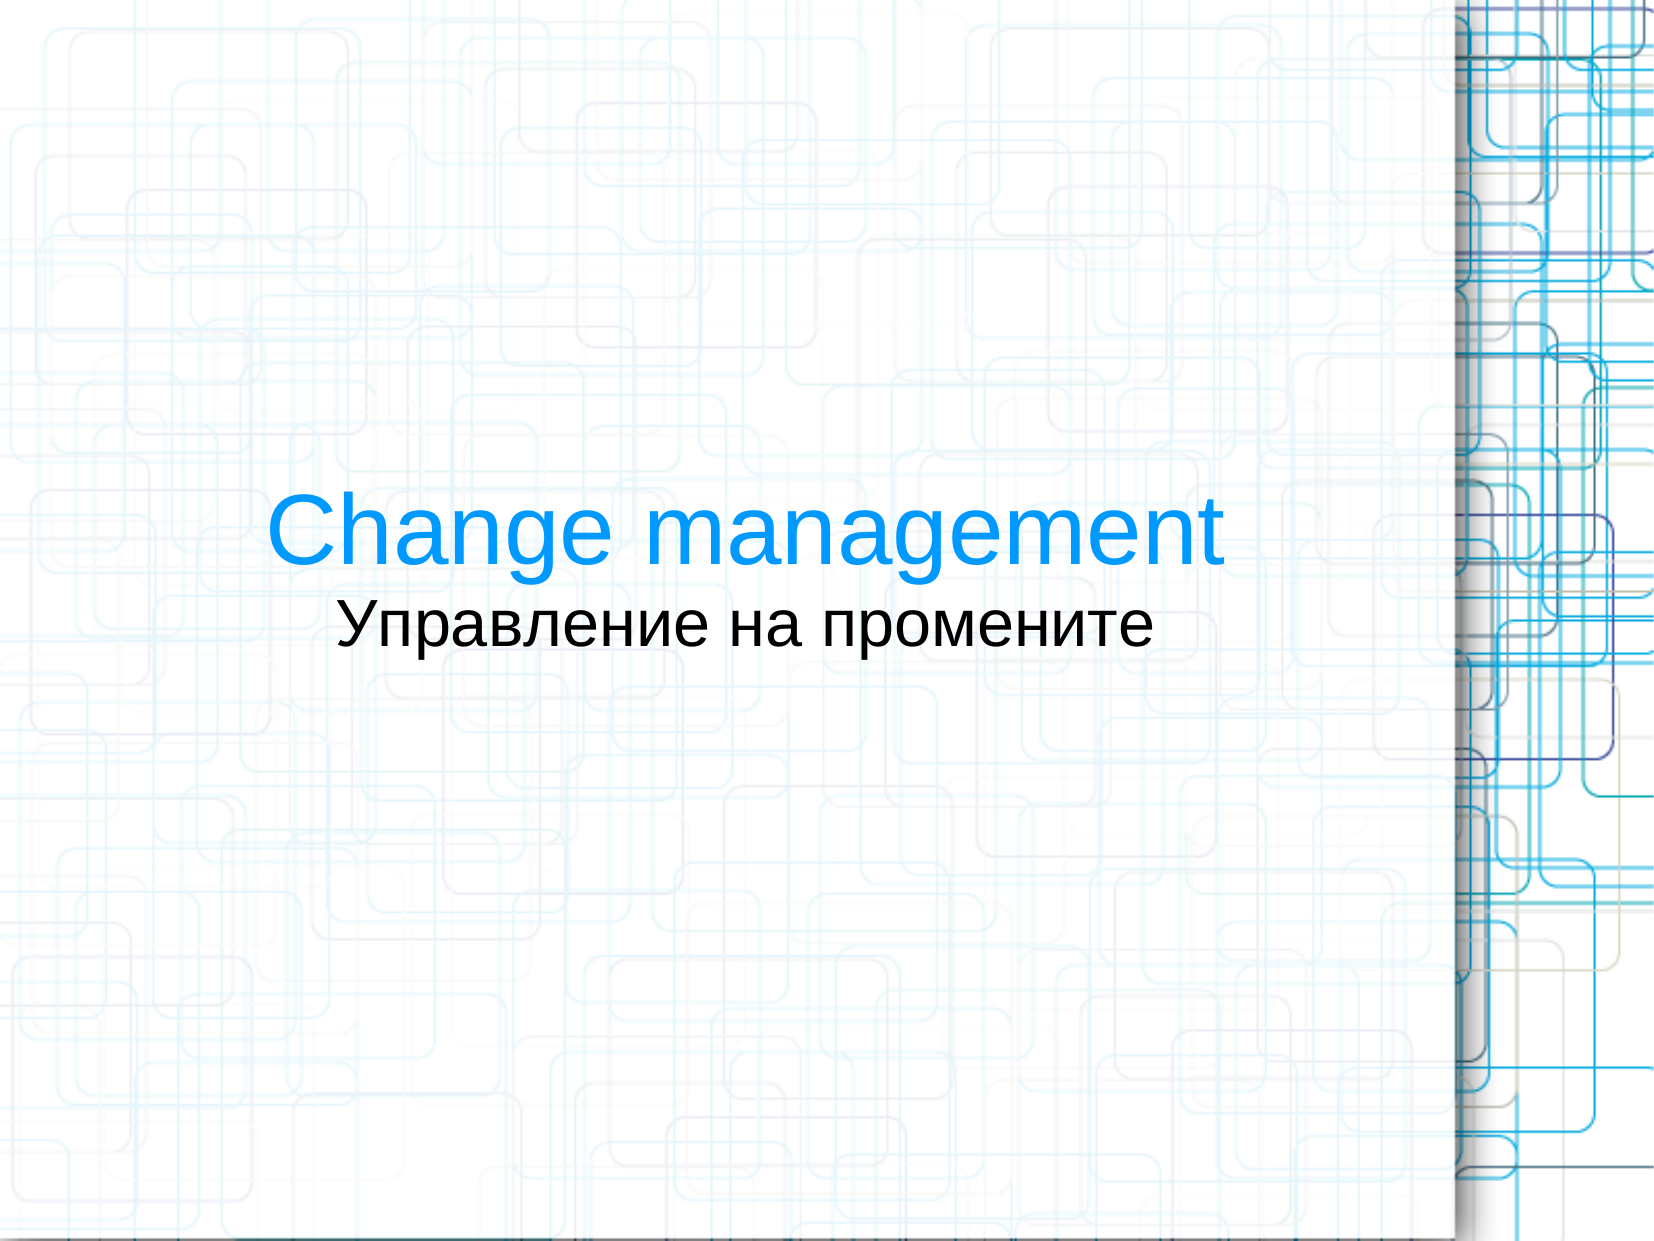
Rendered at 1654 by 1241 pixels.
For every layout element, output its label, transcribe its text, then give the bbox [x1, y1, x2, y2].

subtitle Change management Управление на промените [66, 37, 1426, 1097]
picture [0, 0, 1654, 1241]
